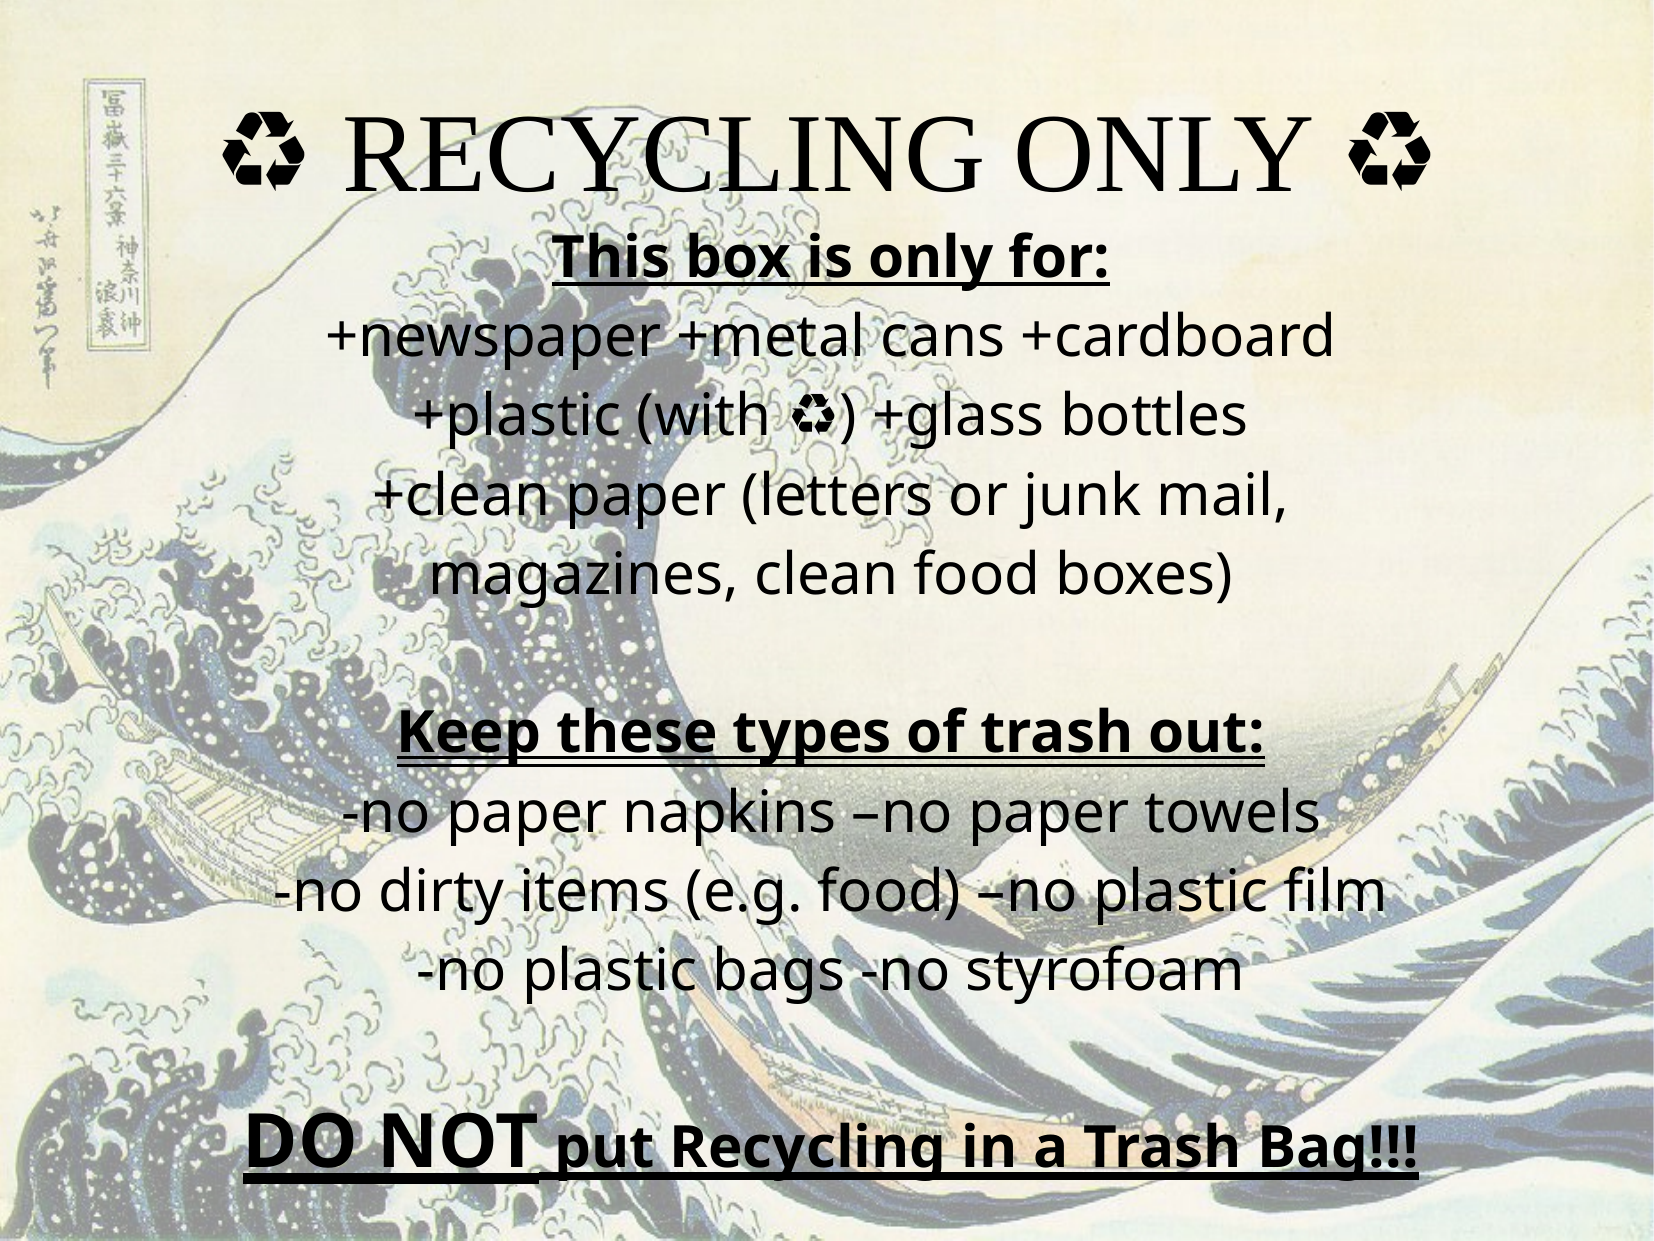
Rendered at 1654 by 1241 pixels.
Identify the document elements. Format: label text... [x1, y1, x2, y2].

subtitle This box is only for: +newspaper +metal cans +cardboard +plastic (with ♻) +glass bottles +clean paper (letters or junk mail, magazines, clean food boxes) Keep these types of trash out: -no paper napkins –no paper towels -no dirty items (e.g. food) –no plastic film -no plastic bags -no styrofoam DO NOT put Recycling in a Trash Bag!!! [86, 262, 1576, 1142]
title ♻ RECYCLING ONLY ♻ [82, 49, 1571, 257]
picture [0, 0, 1654, 1241]
